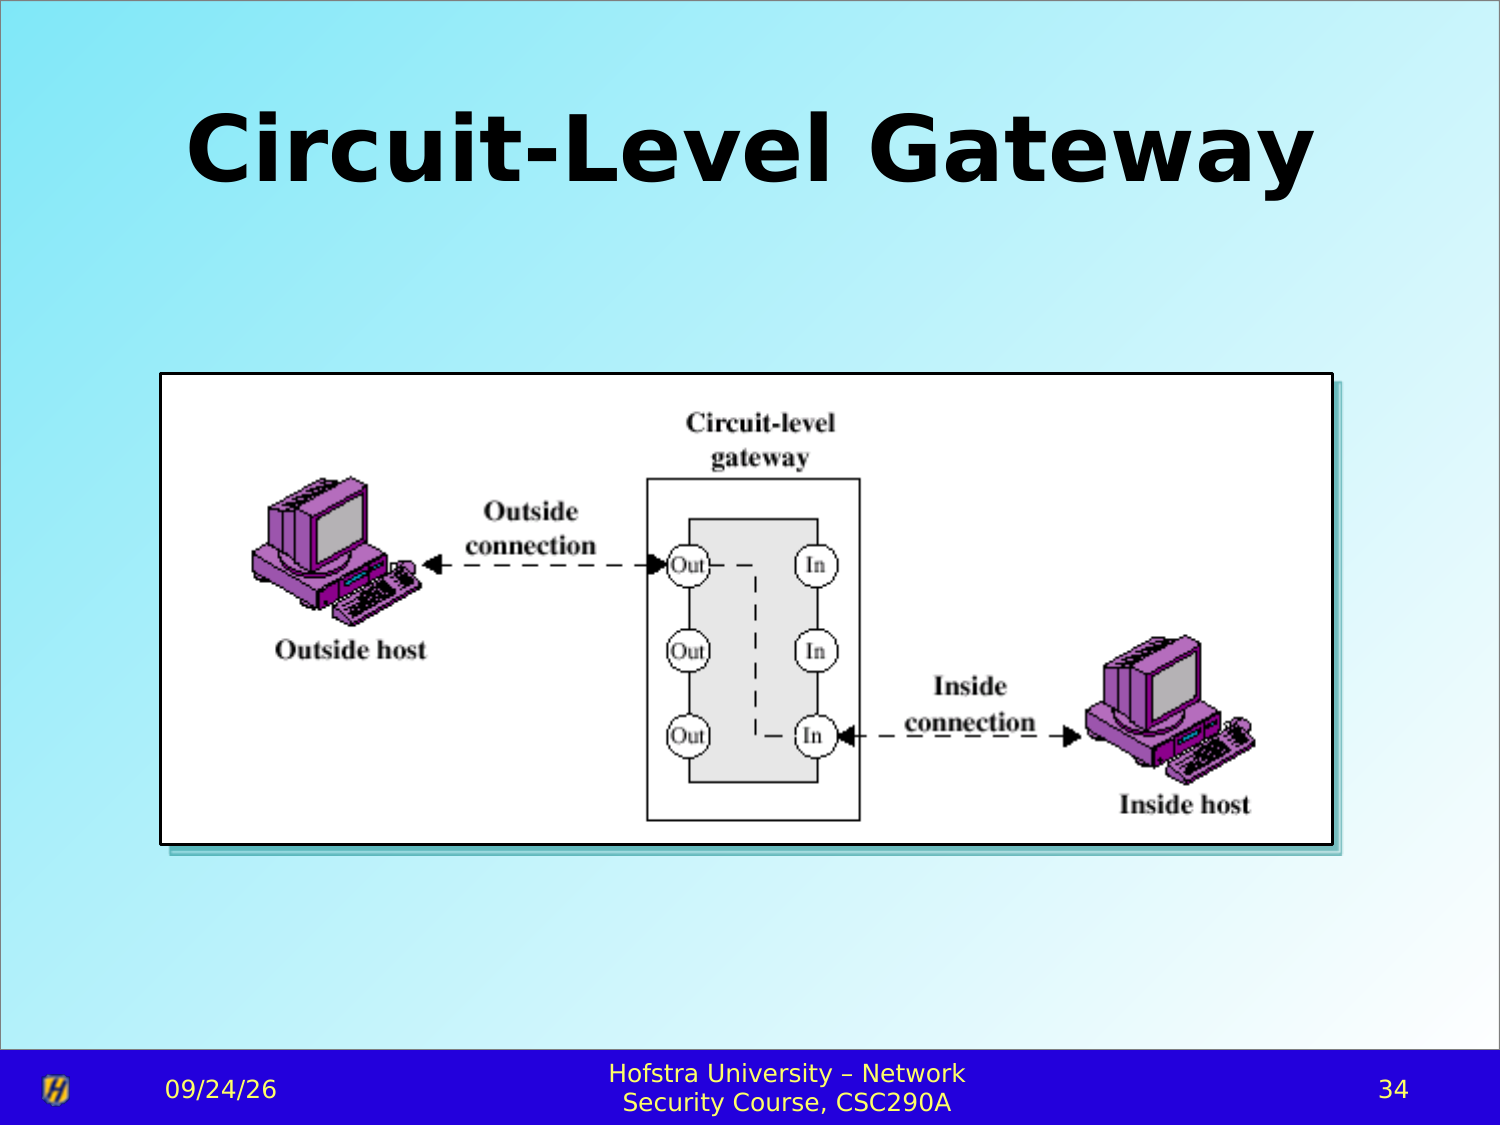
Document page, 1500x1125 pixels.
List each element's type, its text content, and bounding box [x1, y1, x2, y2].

picture [162, 375, 1332, 844]
picture [37, 1072, 76, 1110]
title Circuit-Level Gateway [112, 84, 1391, 212]
